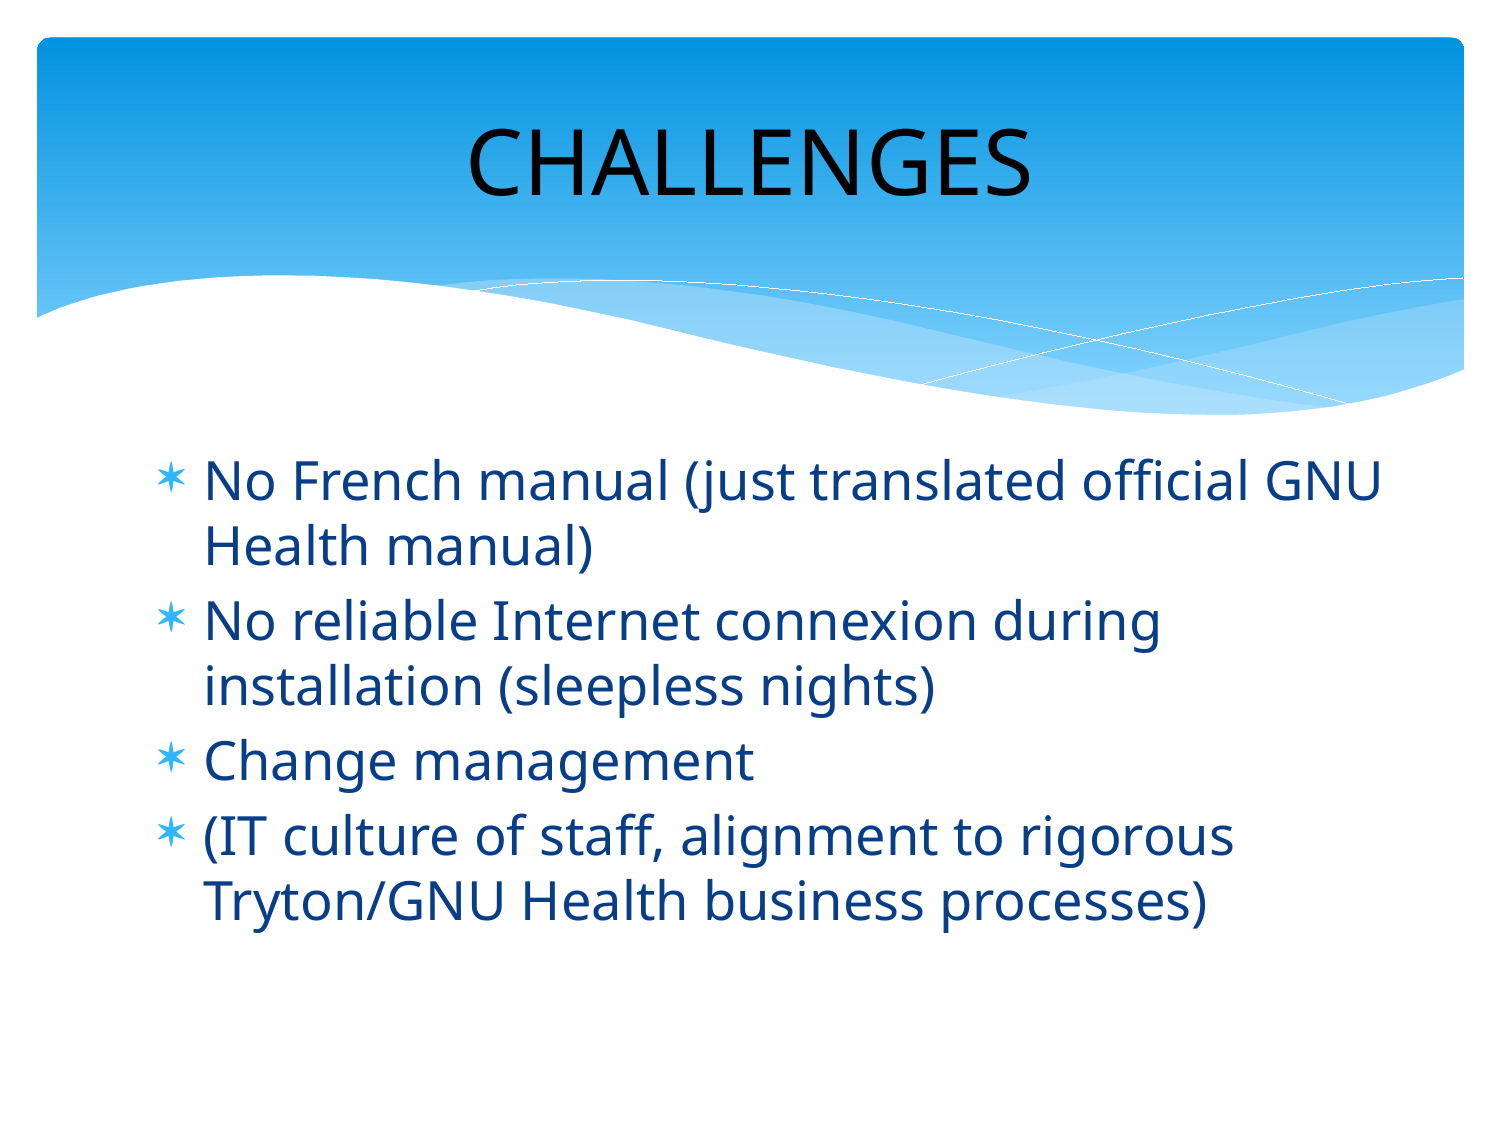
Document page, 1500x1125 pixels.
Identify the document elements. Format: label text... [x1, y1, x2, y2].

list No French manual (just translated official GNU Health manual) No reliable Internet connexion during installation (sleepless nights) Change management (IT culture of staff, alignment to rigorous Tryton/GNU Health business processes) [143, 438, 1426, 1066]
title CHALLENGES [75, 55, 1425, 261]
